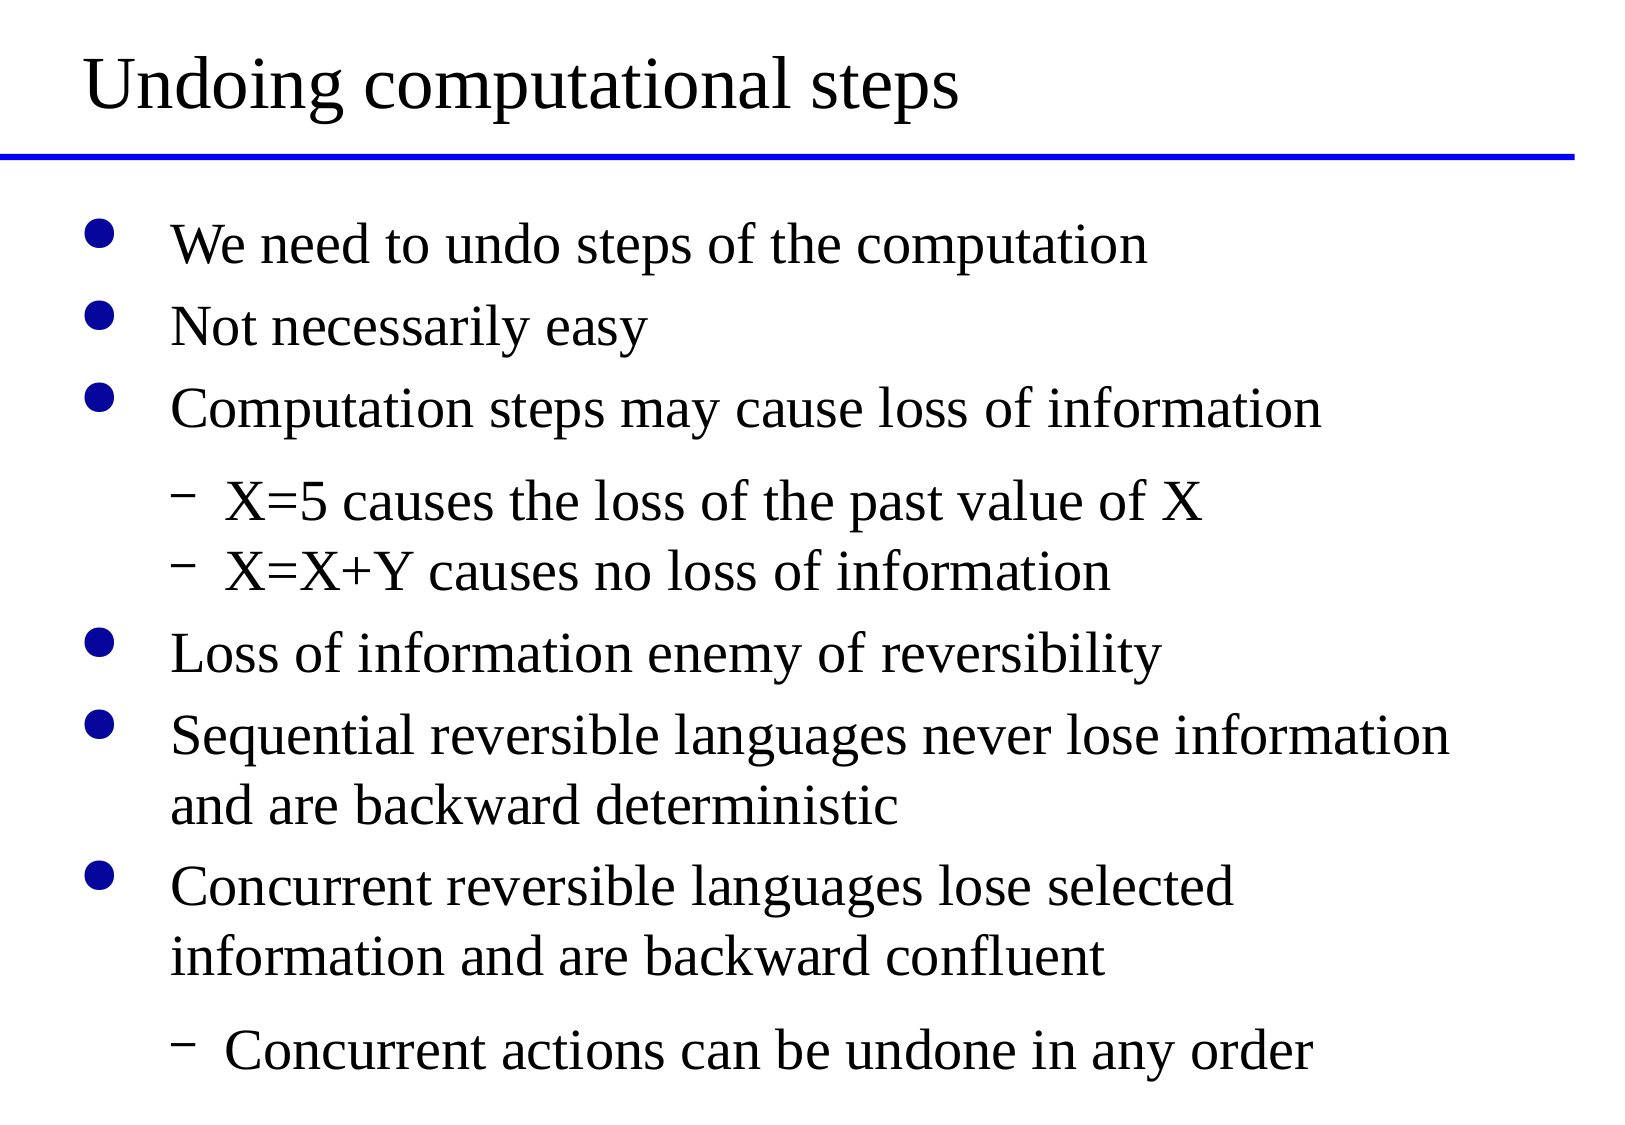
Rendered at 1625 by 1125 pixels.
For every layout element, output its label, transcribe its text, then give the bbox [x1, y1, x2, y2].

list We need to undo steps of the computation Not necessarily easy Computation steps may cause loss of information X=5 causes the loss of the past value of X X=X+Y causes no loss of information Loss of information enemy of reversibility Sequential reversible languages never lose information and are backward deterministic Concurrent reversible languages lose selected information and are backward confluent Concurrent actions can be undone in any order [67, 198, 1478, 1061]
title Undoing computational steps [67, 27, 1544, 131]
